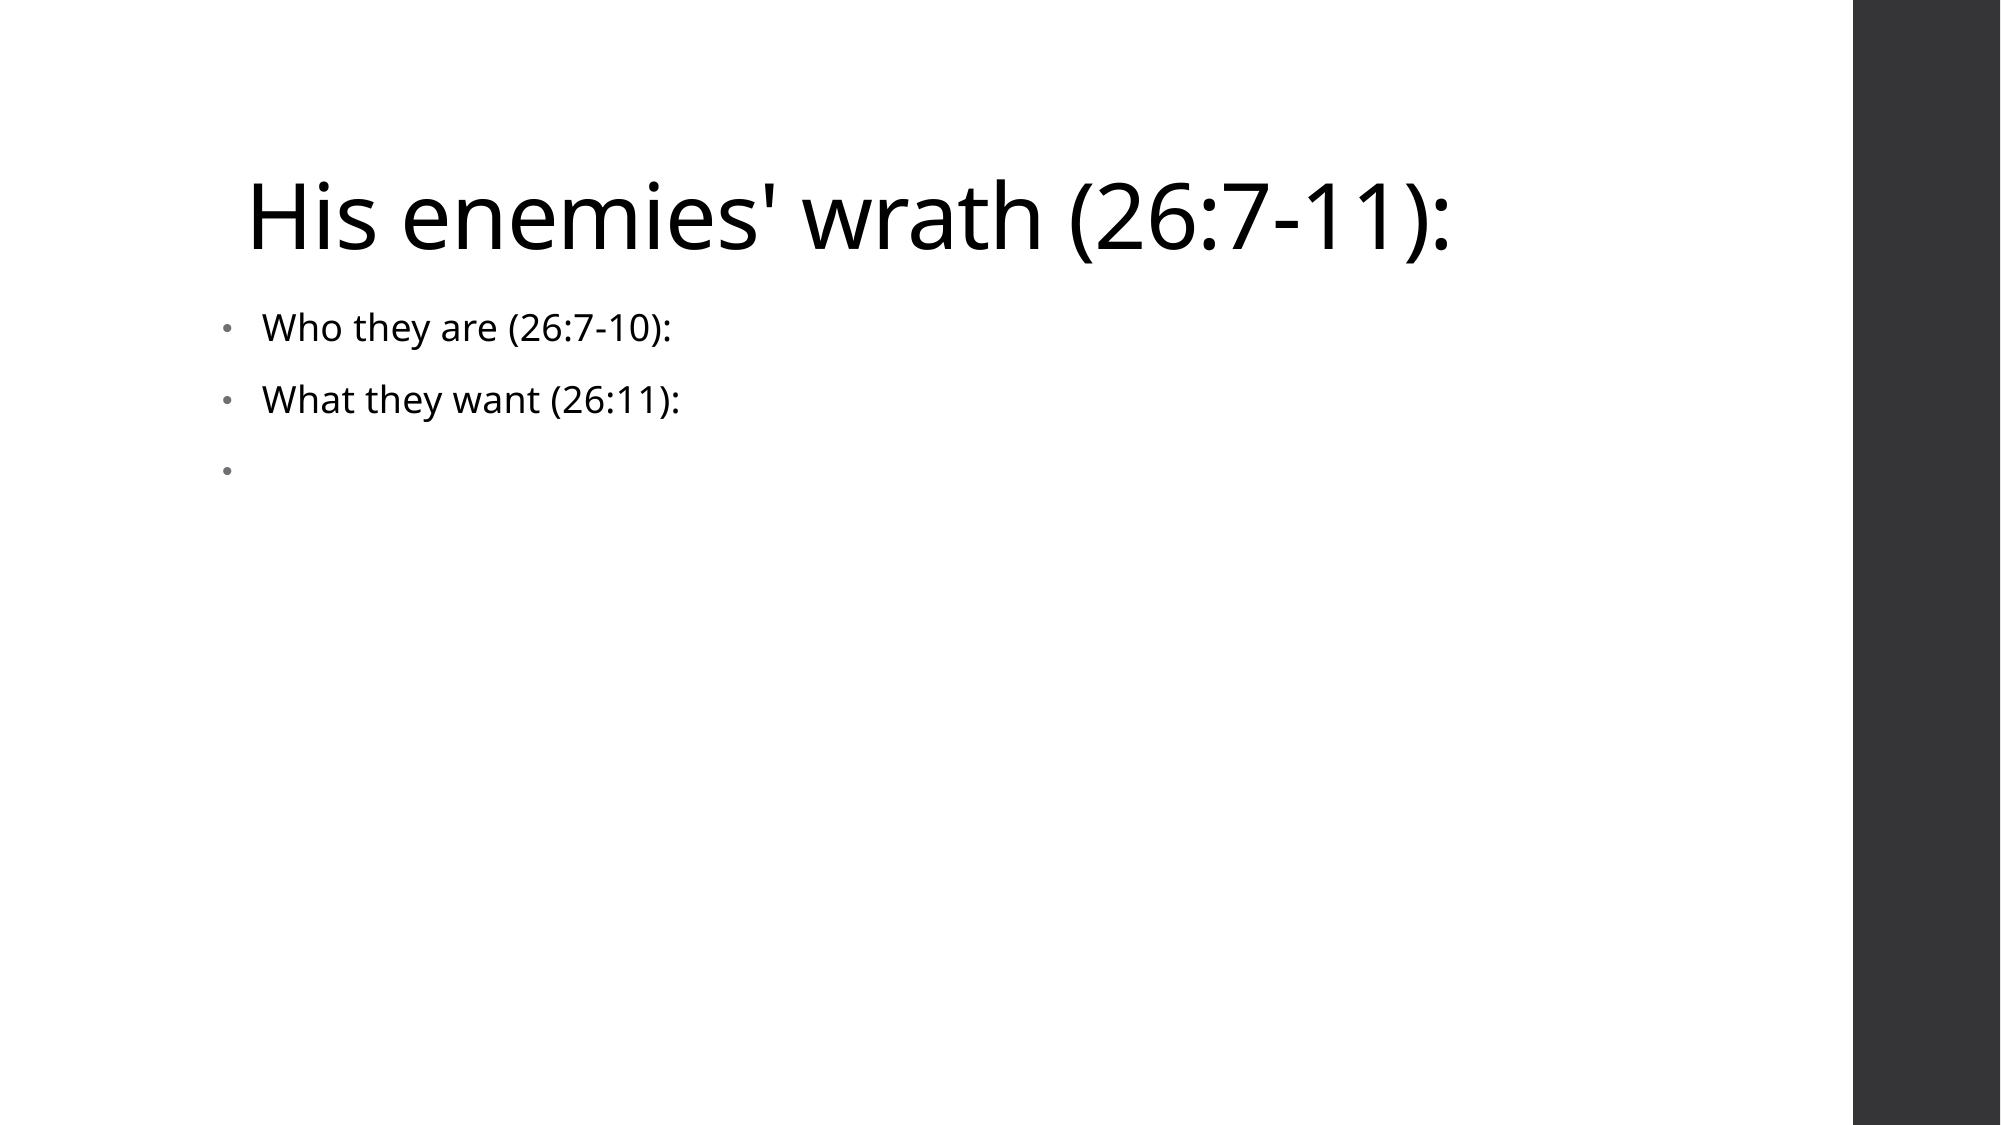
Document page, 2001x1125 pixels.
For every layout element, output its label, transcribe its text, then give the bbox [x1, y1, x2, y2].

title His enemies' wrath (26:7-11): [206, 60, 1797, 278]
list Who they are (26:7-10): What they want (26:11): [206, 299, 1617, 1014]
